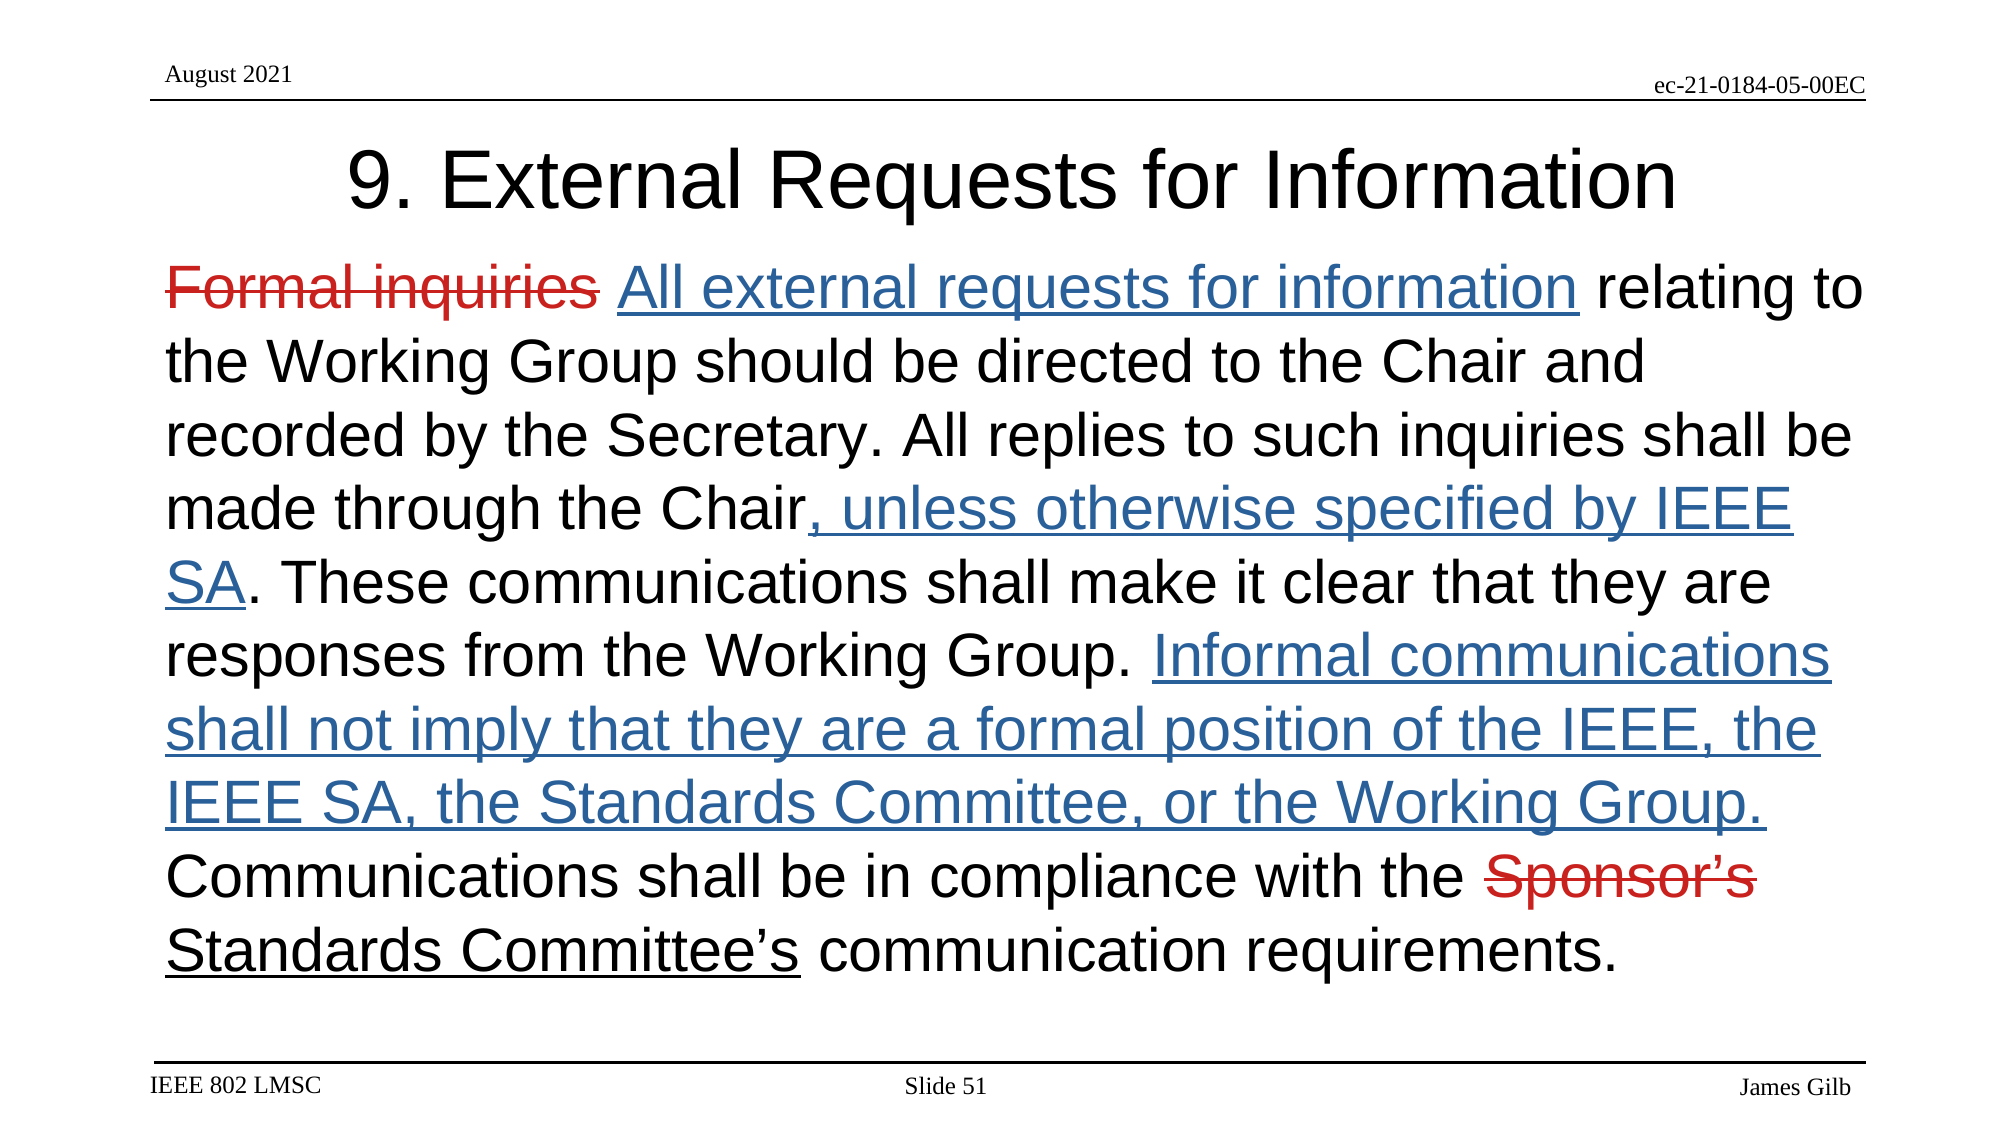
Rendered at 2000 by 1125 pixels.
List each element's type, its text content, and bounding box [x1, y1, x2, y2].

list Formal inquiries All external requests for information relating to the Working Group should be directed to the Chair and recorded by the Secretary. All replies to such inquiries shall be made through the Chair, unless otherwise specified by IEEE SA. These communications shall make it clear that they are responses from the Working Group. Informal communications shall not imply that they are a formal position of the IEEE, the IEEE SA, the Standards Committee, or the Working Group. Communications shall be in compliance with the Sponsor’s Standards Committee’s communication requirements. [149, 239, 1900, 1051]
title 9. External Requests for Information [149, 112, 1900, 238]
